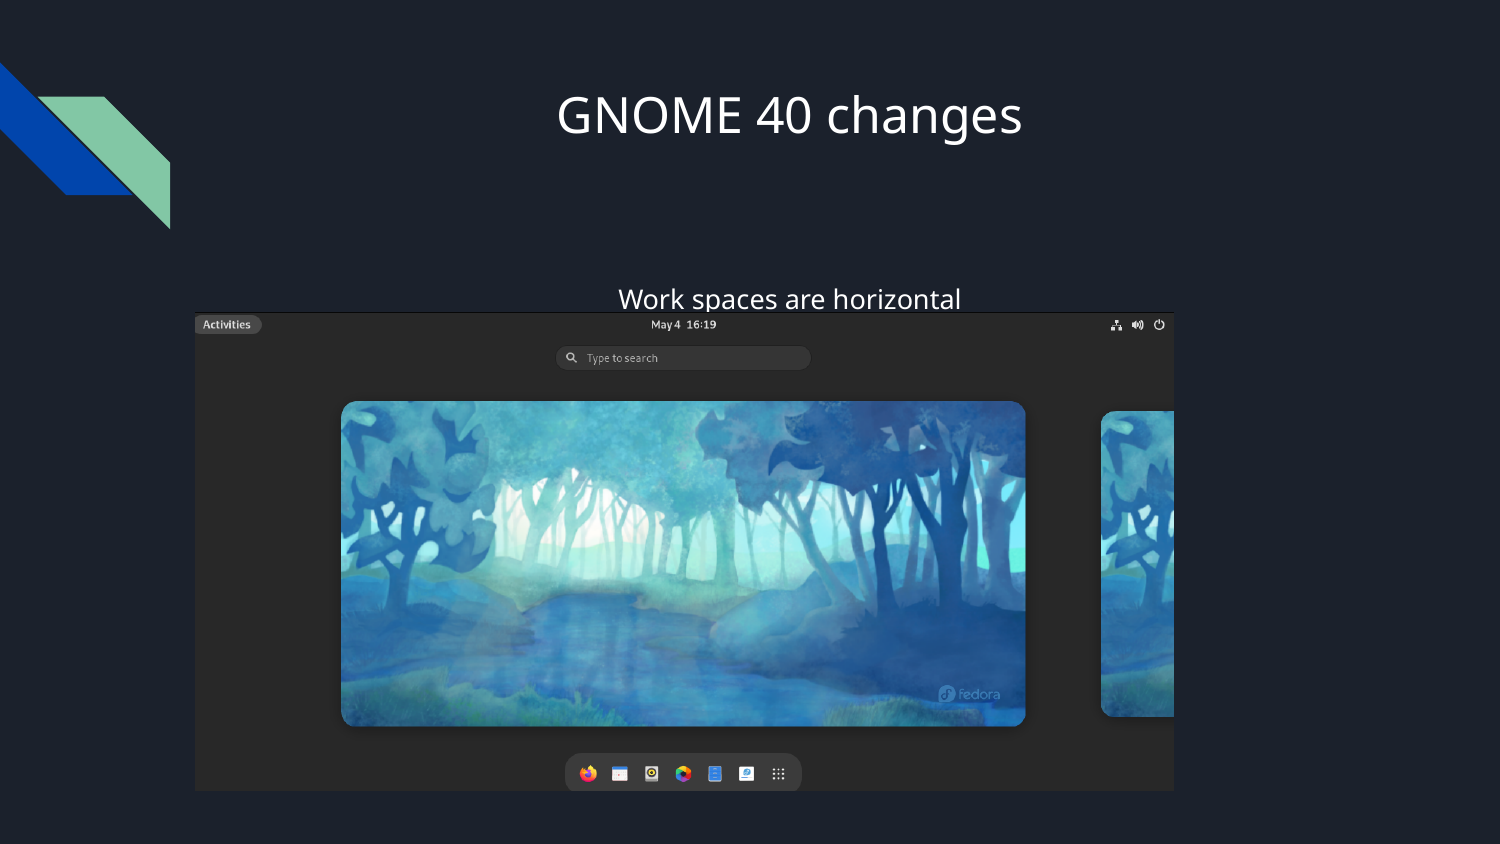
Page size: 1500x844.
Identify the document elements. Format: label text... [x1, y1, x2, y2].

picture [195, 312, 1174, 791]
list Work spaces are horizontal [212, 260, 1368, 739]
title GNOME 40 changes [212, 64, 1368, 215]
